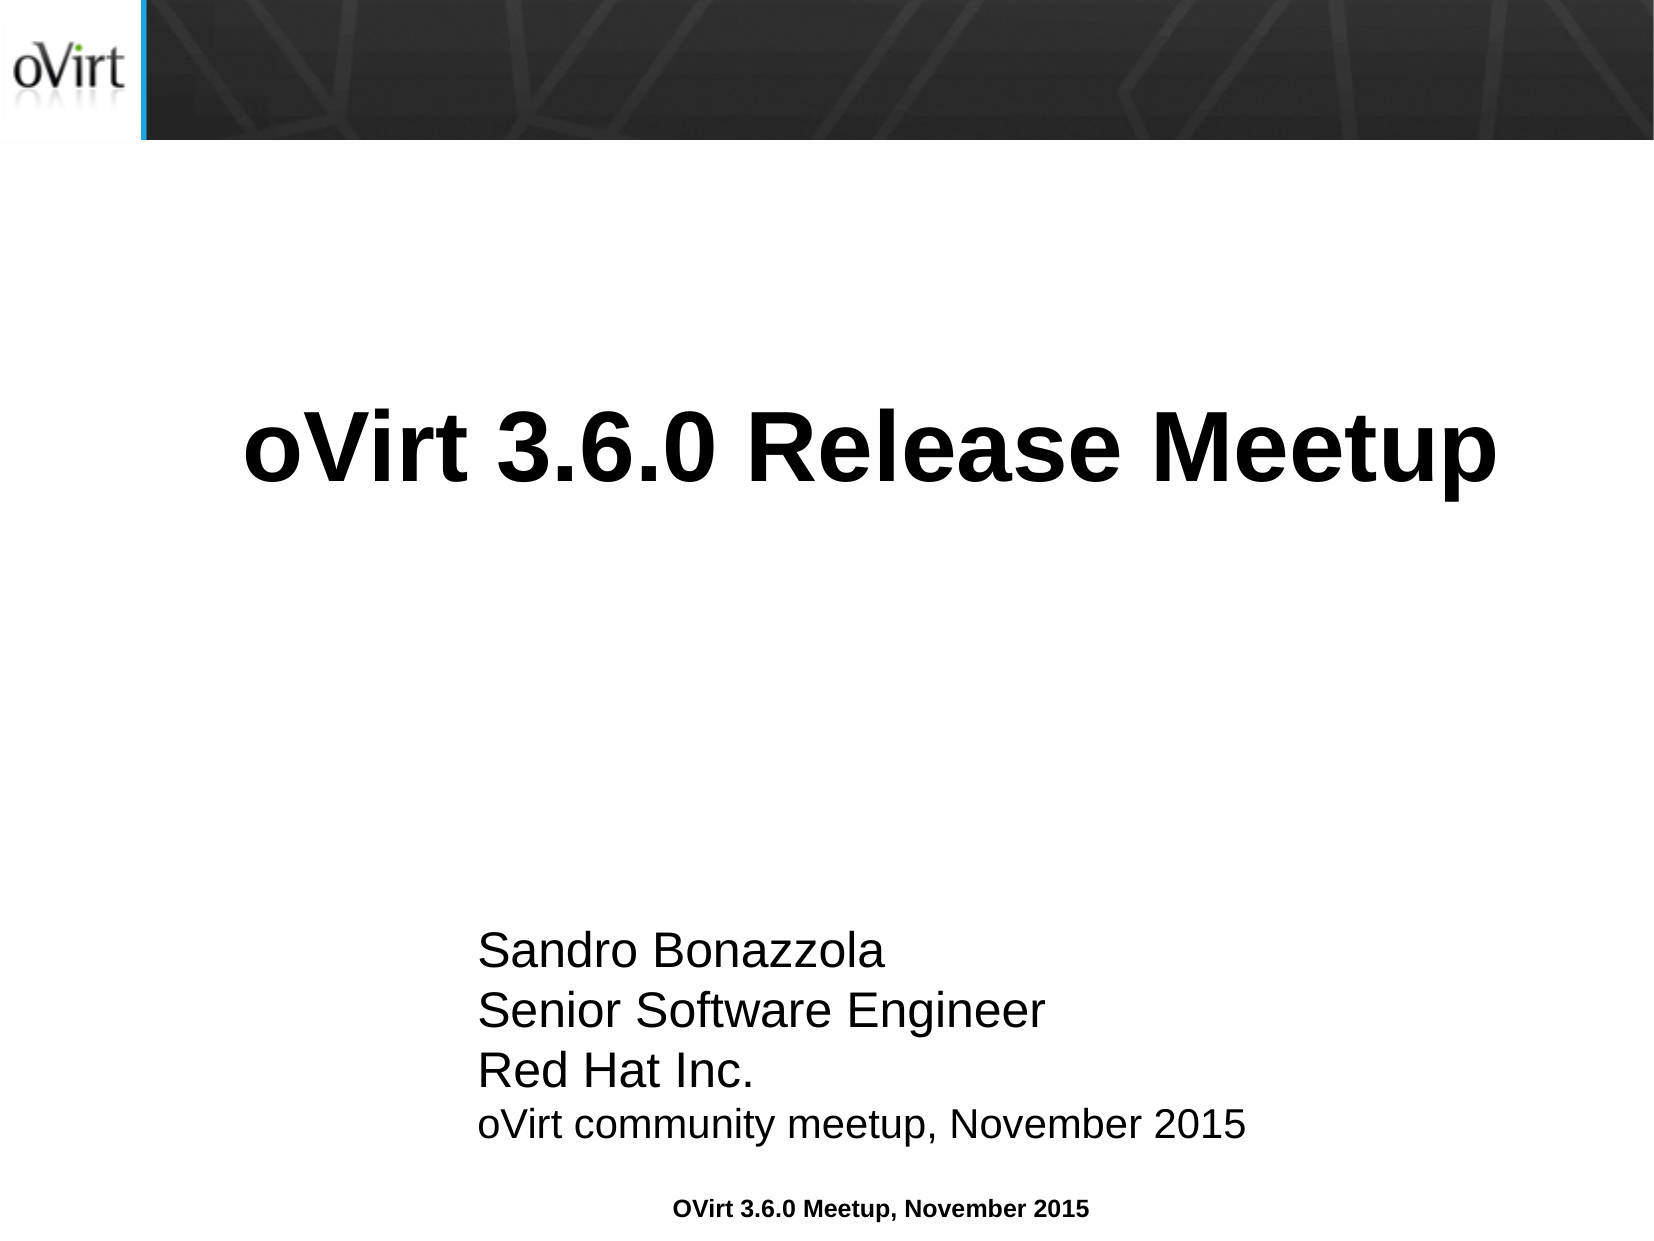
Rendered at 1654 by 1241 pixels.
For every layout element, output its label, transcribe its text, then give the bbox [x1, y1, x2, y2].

text_box Sandro Bonazzola Senior Software Engineer Red Hat Inc. oVirt community meetup, November 2015 [176, 669, 1549, 1123]
picture [0, 0, 1654, 140]
text_box oVirt 3.6.0 Release Meetup [112, 374, 1549, 613]
